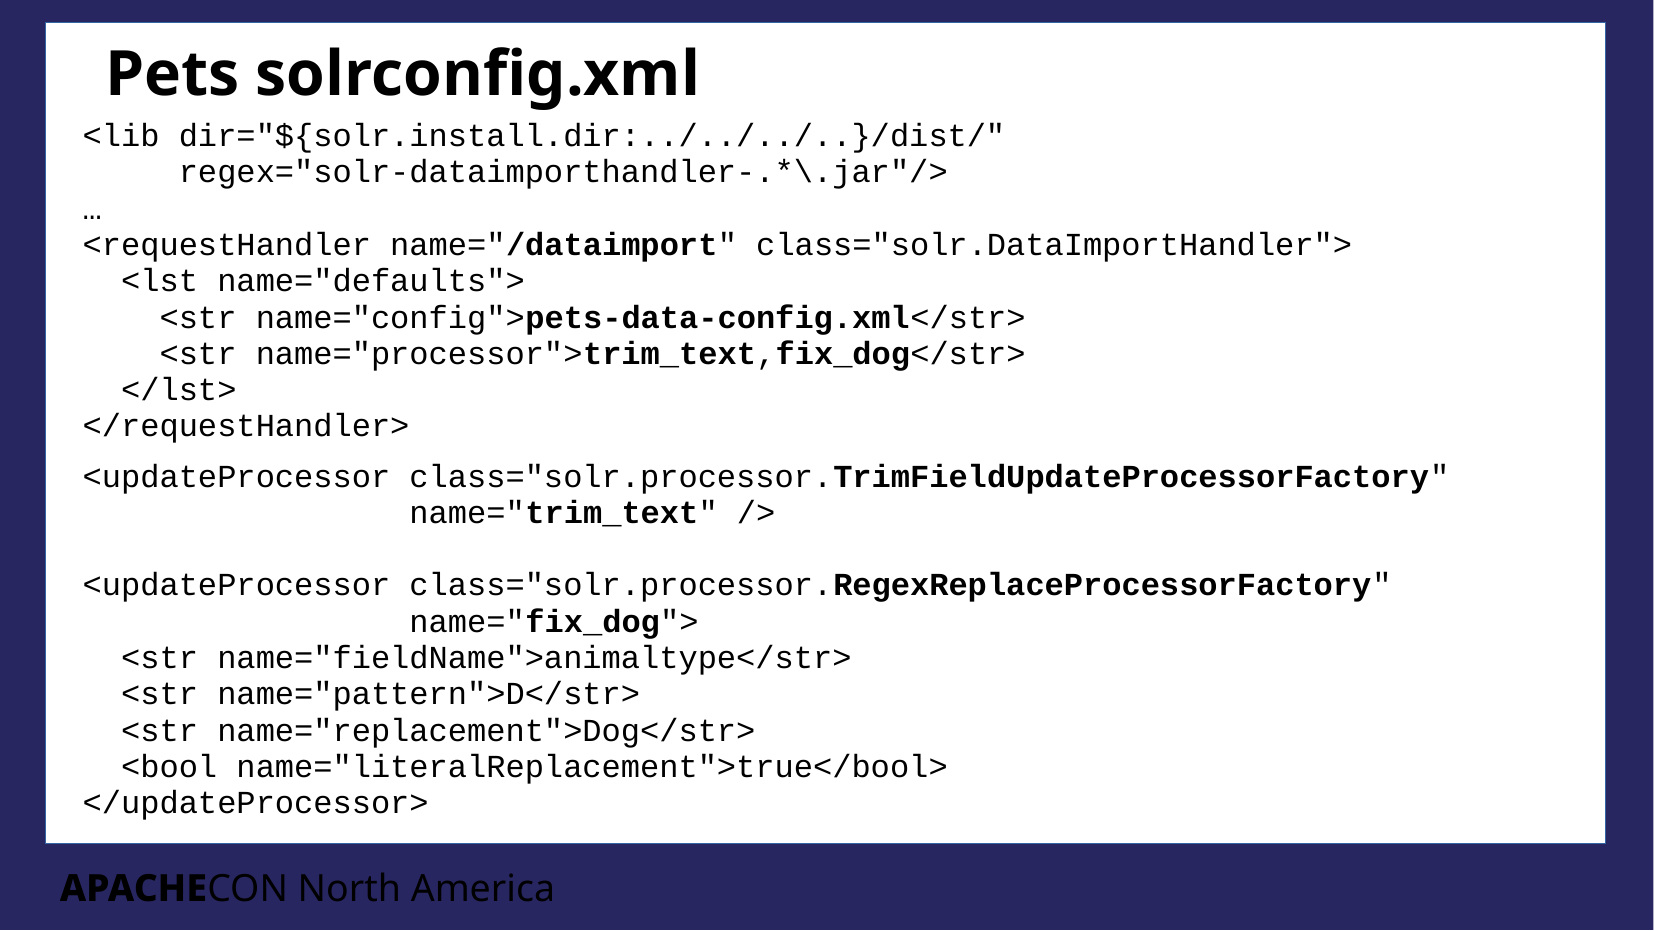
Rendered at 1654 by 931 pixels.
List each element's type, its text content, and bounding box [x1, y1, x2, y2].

list <lib dir="${solr.install.dir:../../../..}/dist/" regex="solr-dataimporthandler-.*\.jar"/> … <requestHandler name="/dataimport" class="solr.DataImportHandler"> <lst name="defaults"> <str name="config">pets-data-config.xml</str> <str name="processor">trim_text,fix_dog</str> </lst> </requestHandler> <updateProcessor class="solr.processor.TrimFieldUpdateProcessorFactory" name="trim_text" /> <updateProcessor class="solr.processor.RegexReplaceProcessorFactory" name="fix_dog"> <str name="fieldName">animaltype</str> <str name="pattern">D</str> <str name="replacement">Dog</str> <bool name="literalReplacement">true</bool> </updateProcessor> [82, 120, 1571, 826]
title Pets solrconfig.xml [105, 32, 1546, 110]
